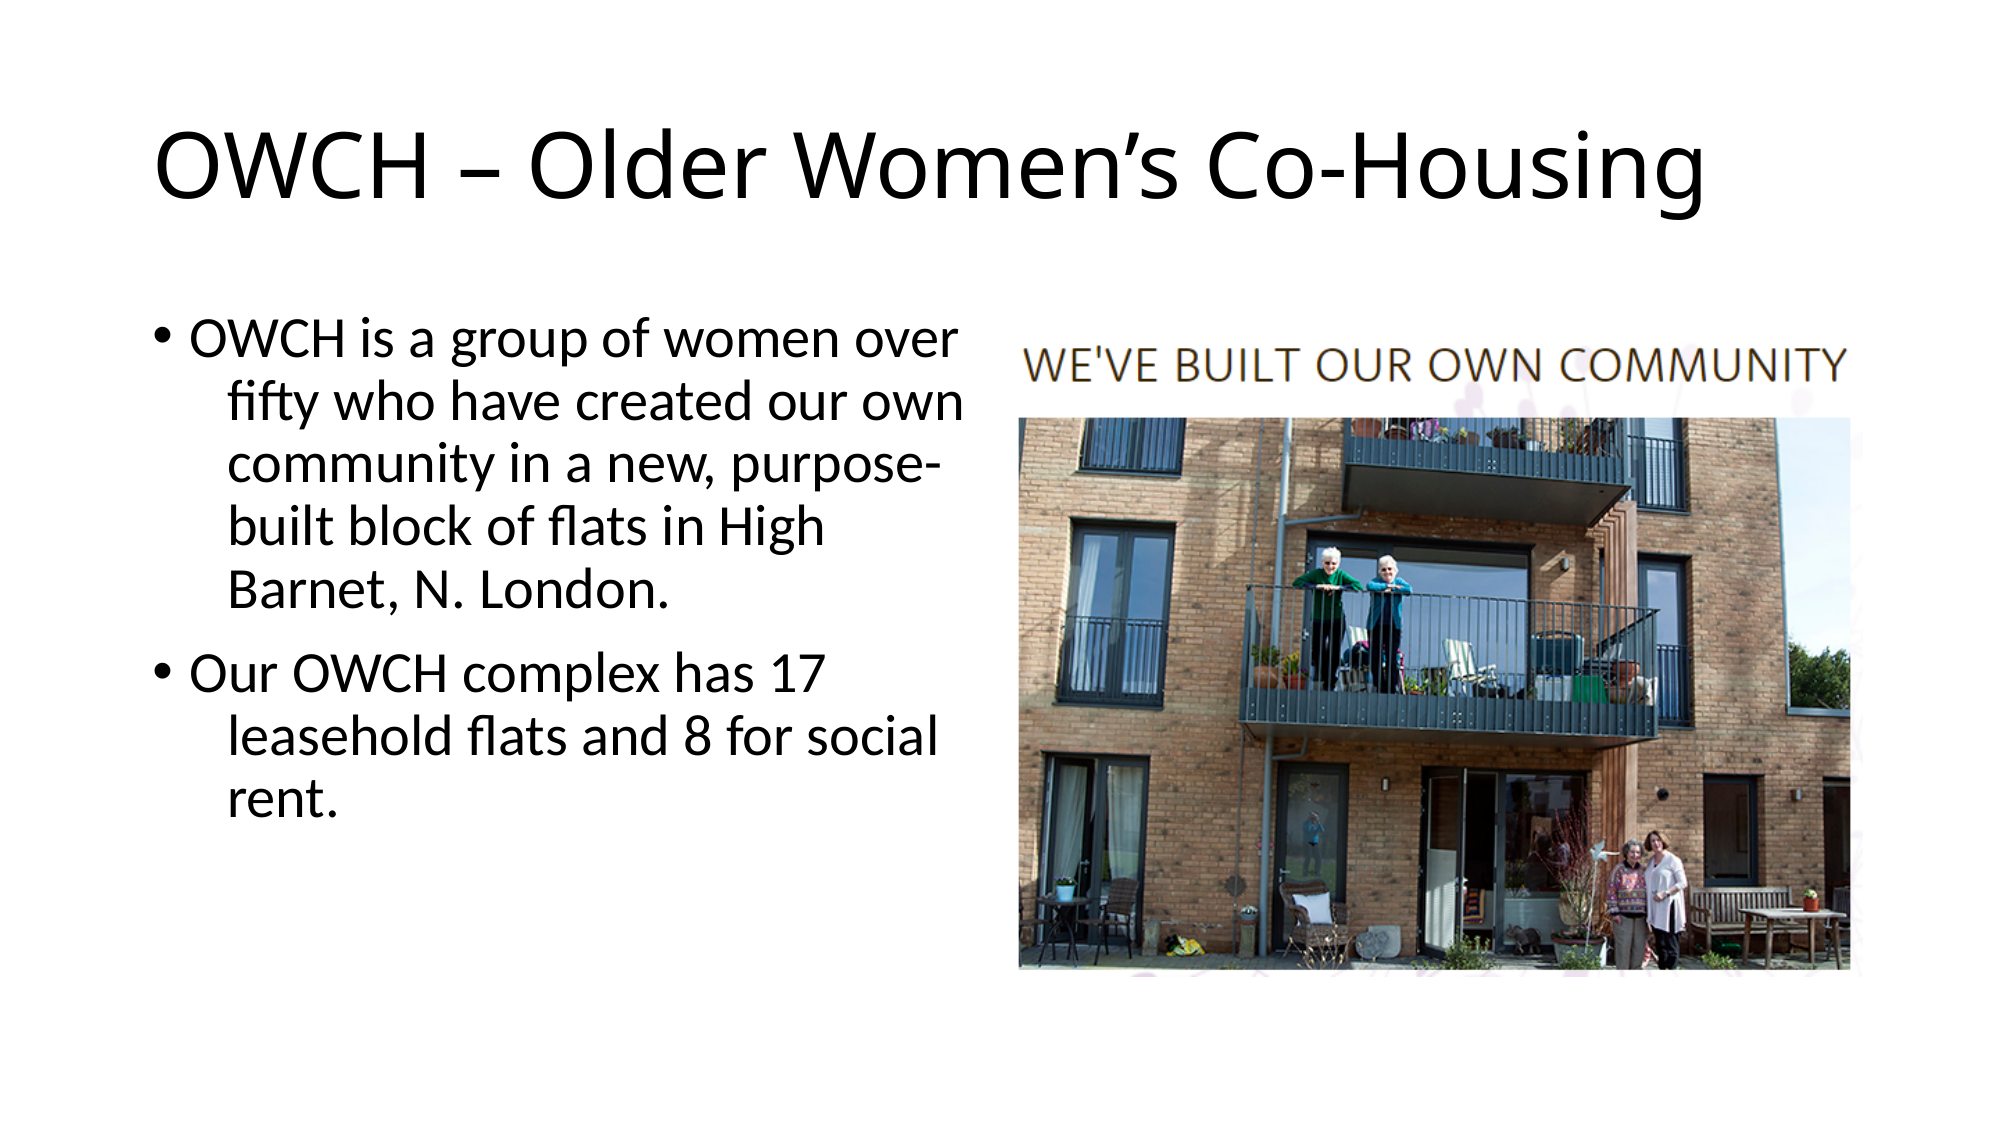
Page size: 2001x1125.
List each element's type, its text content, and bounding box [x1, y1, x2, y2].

title OWCH – Older Women’s Co-Housing [137, 59, 1863, 278]
list OWCH is a group of women over fifty who have created our own community in a new, purpose-built block of flats in High Barnet, N. London. Our OWCH complex has 17 leasehold flats and 8 for social rent. [137, 299, 988, 1014]
picture [1012, 336, 1863, 977]
